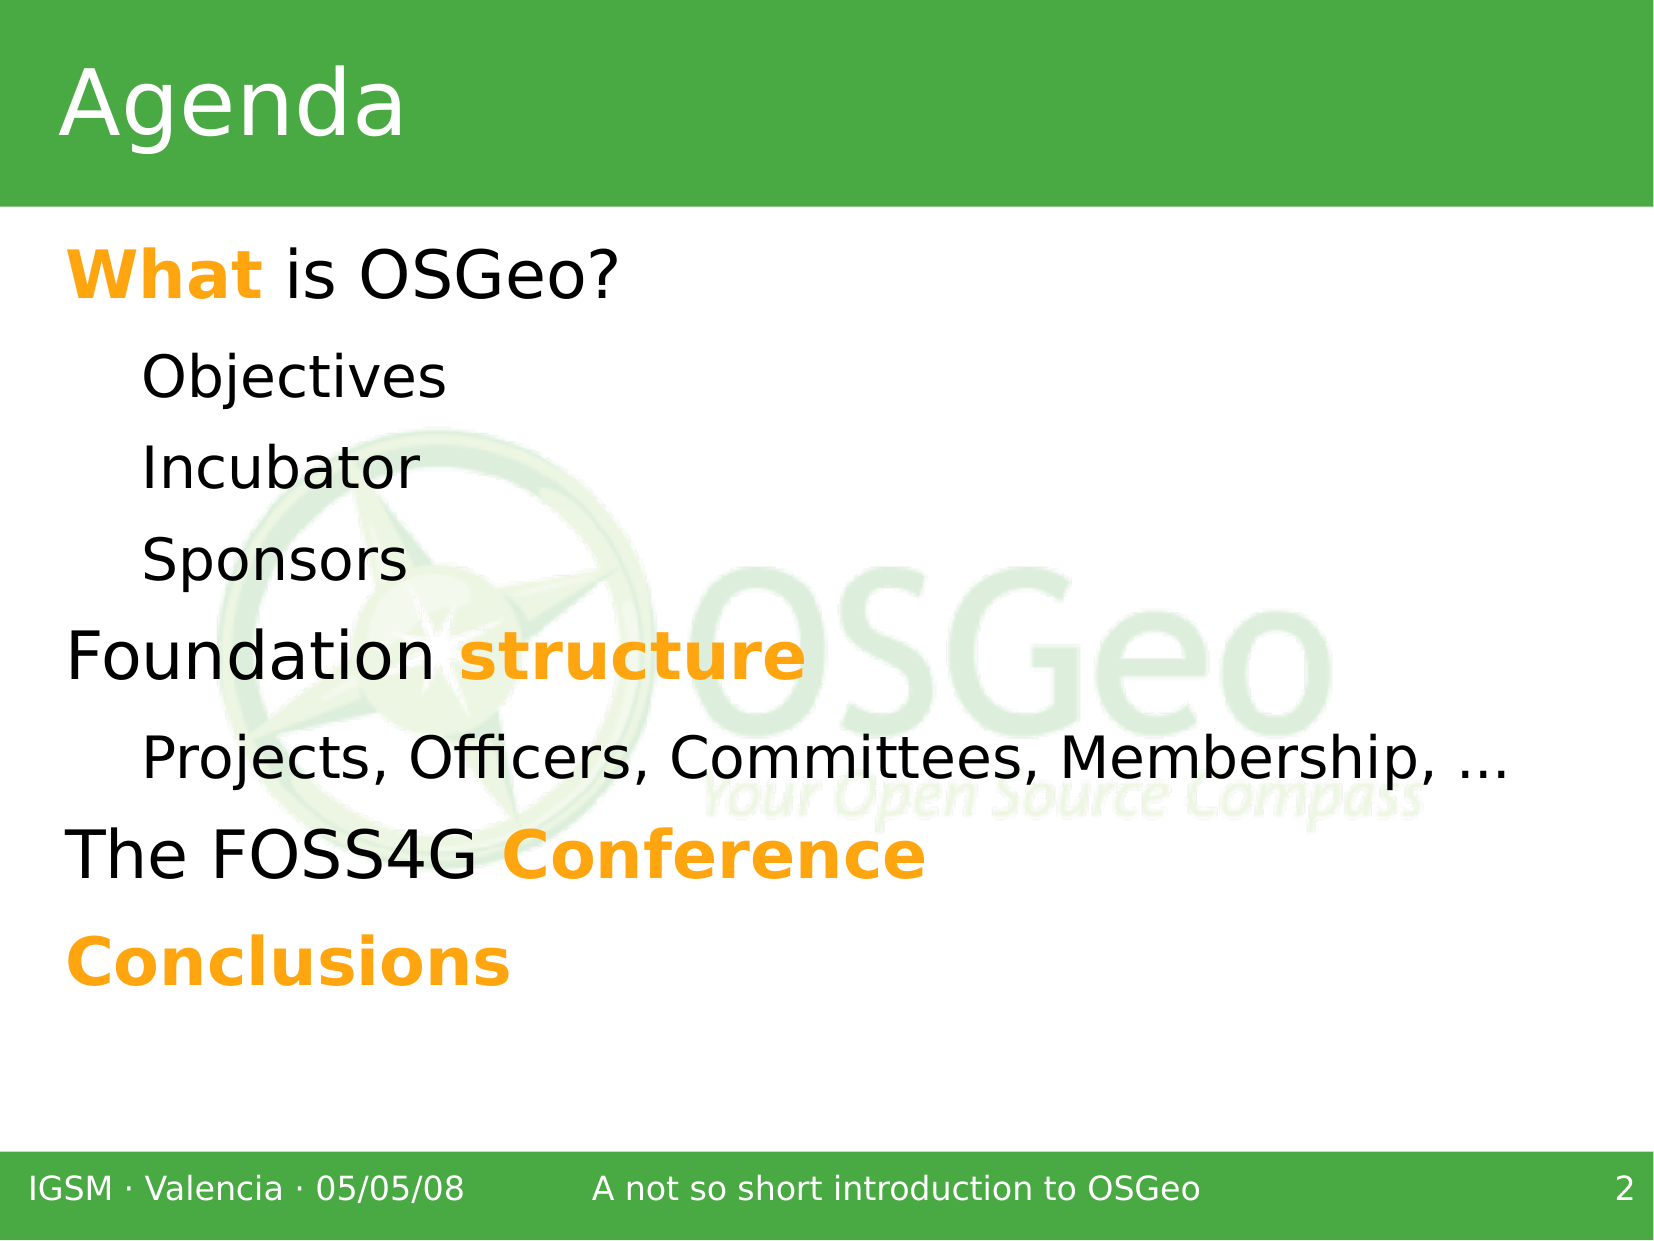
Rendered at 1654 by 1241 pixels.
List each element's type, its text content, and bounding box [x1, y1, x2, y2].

title Agenda [59, 29, 1536, 178]
list What is OSGeo? Objectives Incubator Sponsors Foundation structure Projects, Officers, Committees, Membership, ... The FOSS4G Conference Conclusions [47, 236, 1595, 1123]
